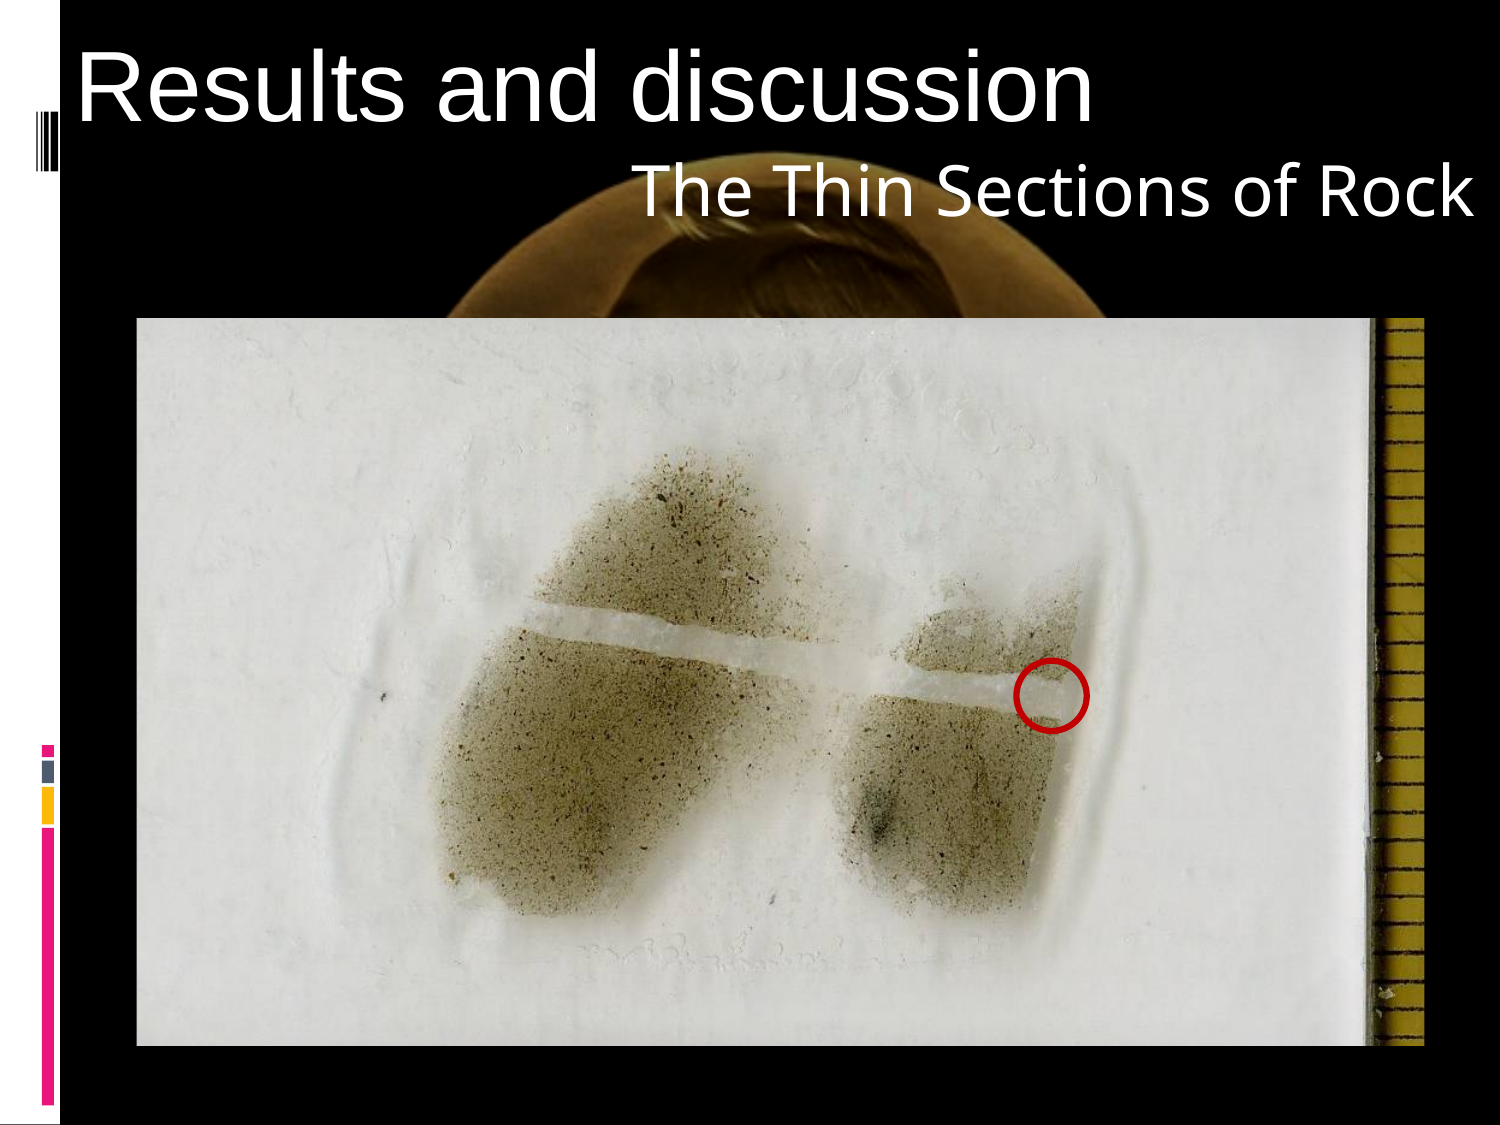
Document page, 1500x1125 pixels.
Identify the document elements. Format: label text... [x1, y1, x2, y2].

picture [136, 149, 1425, 1046]
text_box The Thin Sections of Rock [597, 137, 1491, 238]
text_box Results and discussion [59, 13, 1112, 149]
